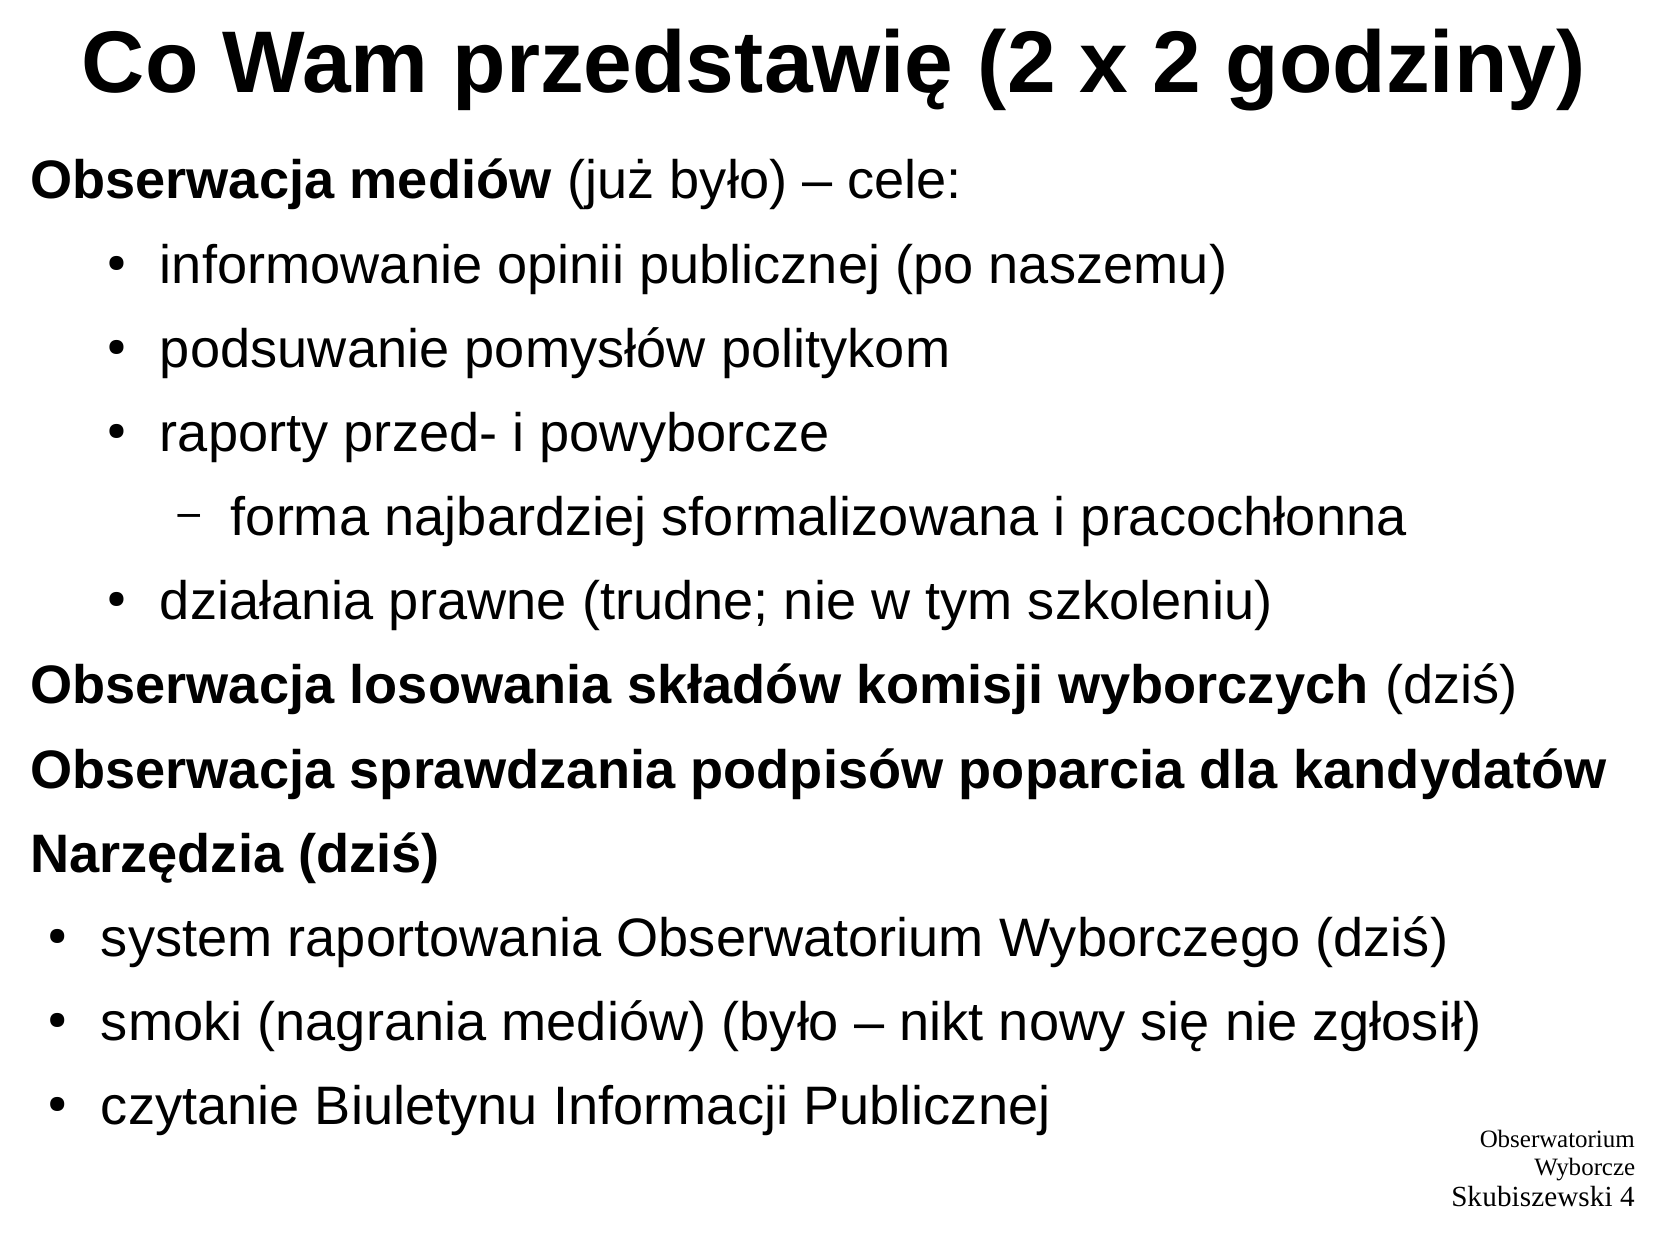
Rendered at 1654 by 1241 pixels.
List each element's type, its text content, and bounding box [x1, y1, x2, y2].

title Co Wam przedstawię (2 x 2 godziny) [15, 12, 1654, 136]
subtitle Obserwacja mediów (już było) – cele: informowanie opinii publicznej (po naszemu) podsuwanie pomysłów politykom raporty przed- i powyborcze forma najbardziej sformalizowana i pracochłonna działania prawne (trudne; nie w tym szkoleniu) Obserwacja losowania składów komisji wyborczych (dziś) Obserwacja sprawdzania podpisów poparcia dla kandydatów Narzędzia (dziś) system raportowania Obserwatorium Wyborczego (dziś) smoki (nagrania mediów) (było – nikt nowy się nie zgłosił) czytanie Biuletynu Informacji Publicznej [30, 150, 1621, 1201]
